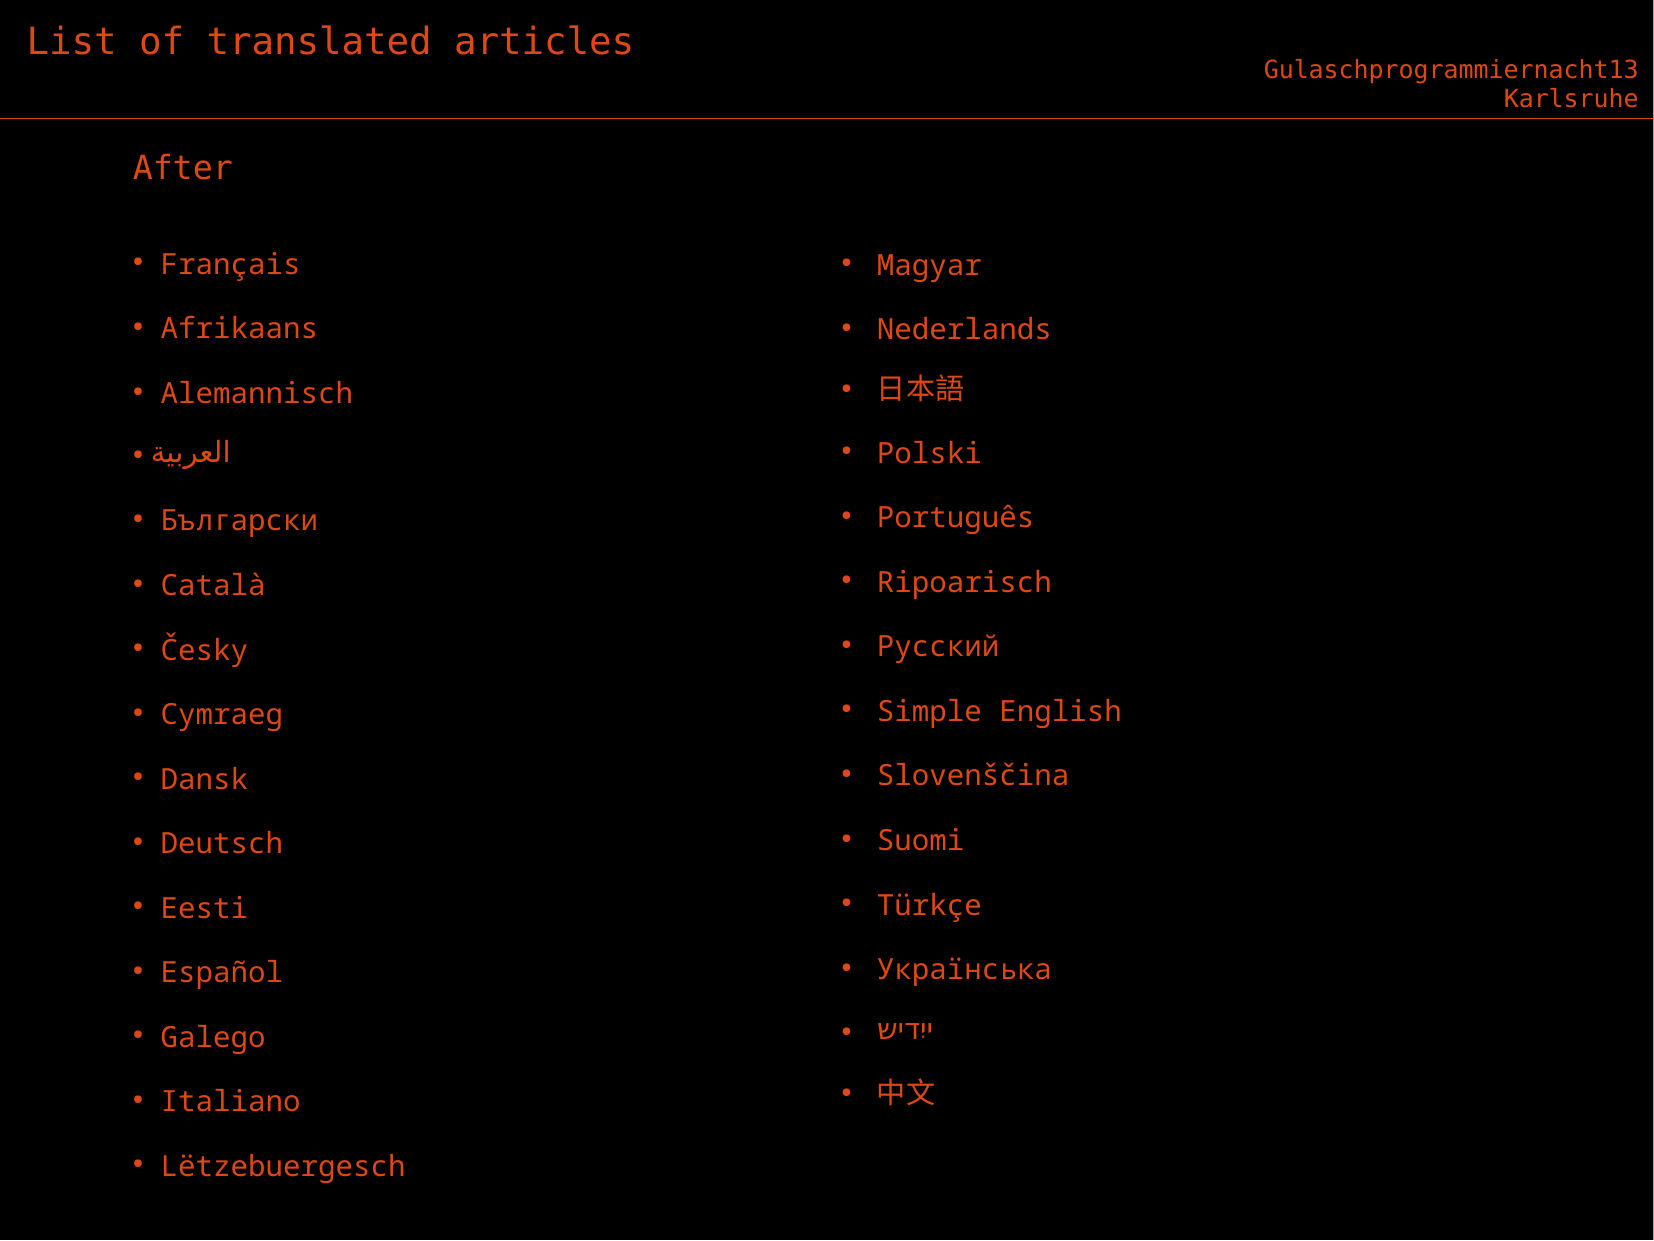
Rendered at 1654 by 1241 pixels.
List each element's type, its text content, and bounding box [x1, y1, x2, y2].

text_box Magyar Nederlands 日本語 Polski Português Ripoarisch Русский Simple English Slovenščina Suomi Türkçe Українська ייִדיש 中文 [826, 236, 1137, 1063]
text_box List of translated articles [11, 12, 969, 71]
text_box Gulaschprogrammiernacht13 Karlsruhe [1248, 47, 1654, 121]
text_box After [118, 141, 1075, 196]
text_box Français Afrikaans Alemannisch العربية Български Català Česky Cymraeg Dansk Deutsch Eesti Español Galego Italiano Lëtzebuergesch [118, 235, 827, 1122]
